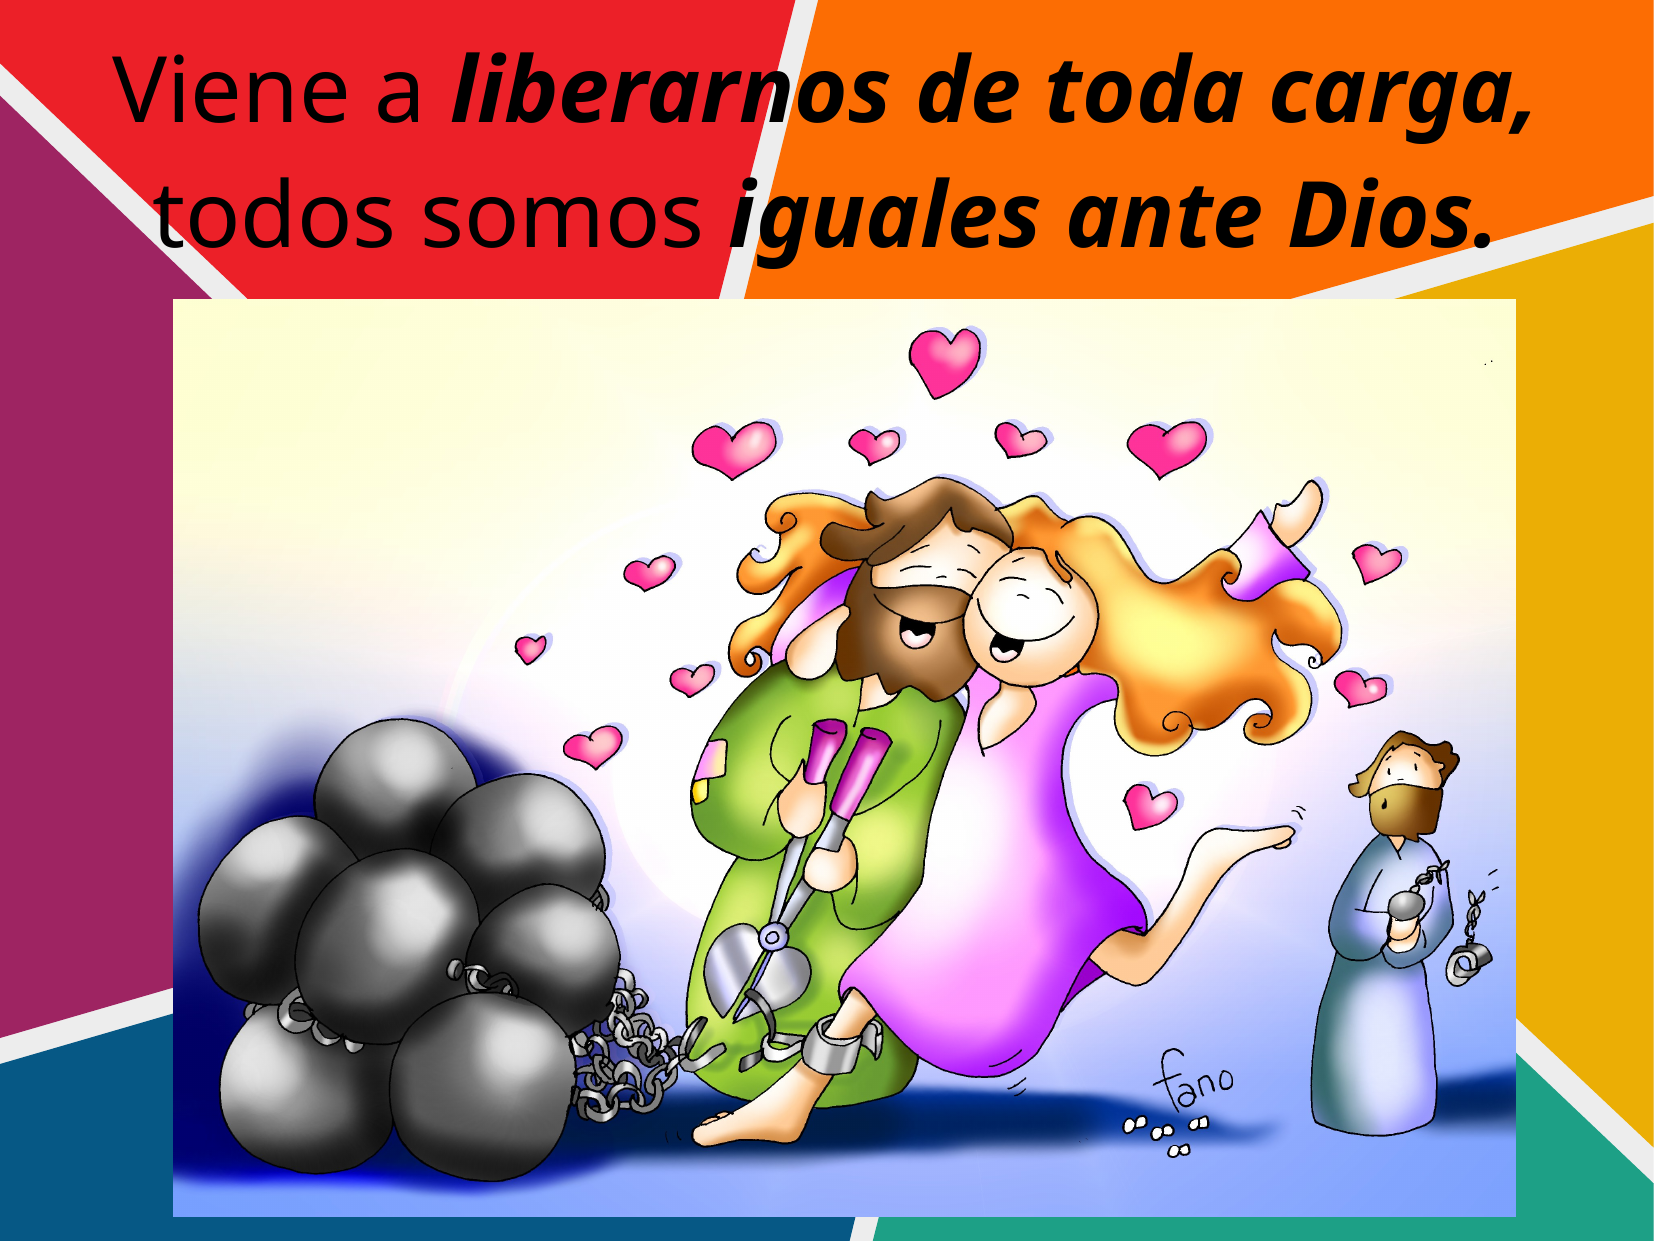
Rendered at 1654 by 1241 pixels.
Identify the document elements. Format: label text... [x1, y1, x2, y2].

title Viene a liberarnos de toda carga, todos somos iguales ante Dios. [82, 21, 1571, 278]
picture [173, 299, 1516, 1217]
